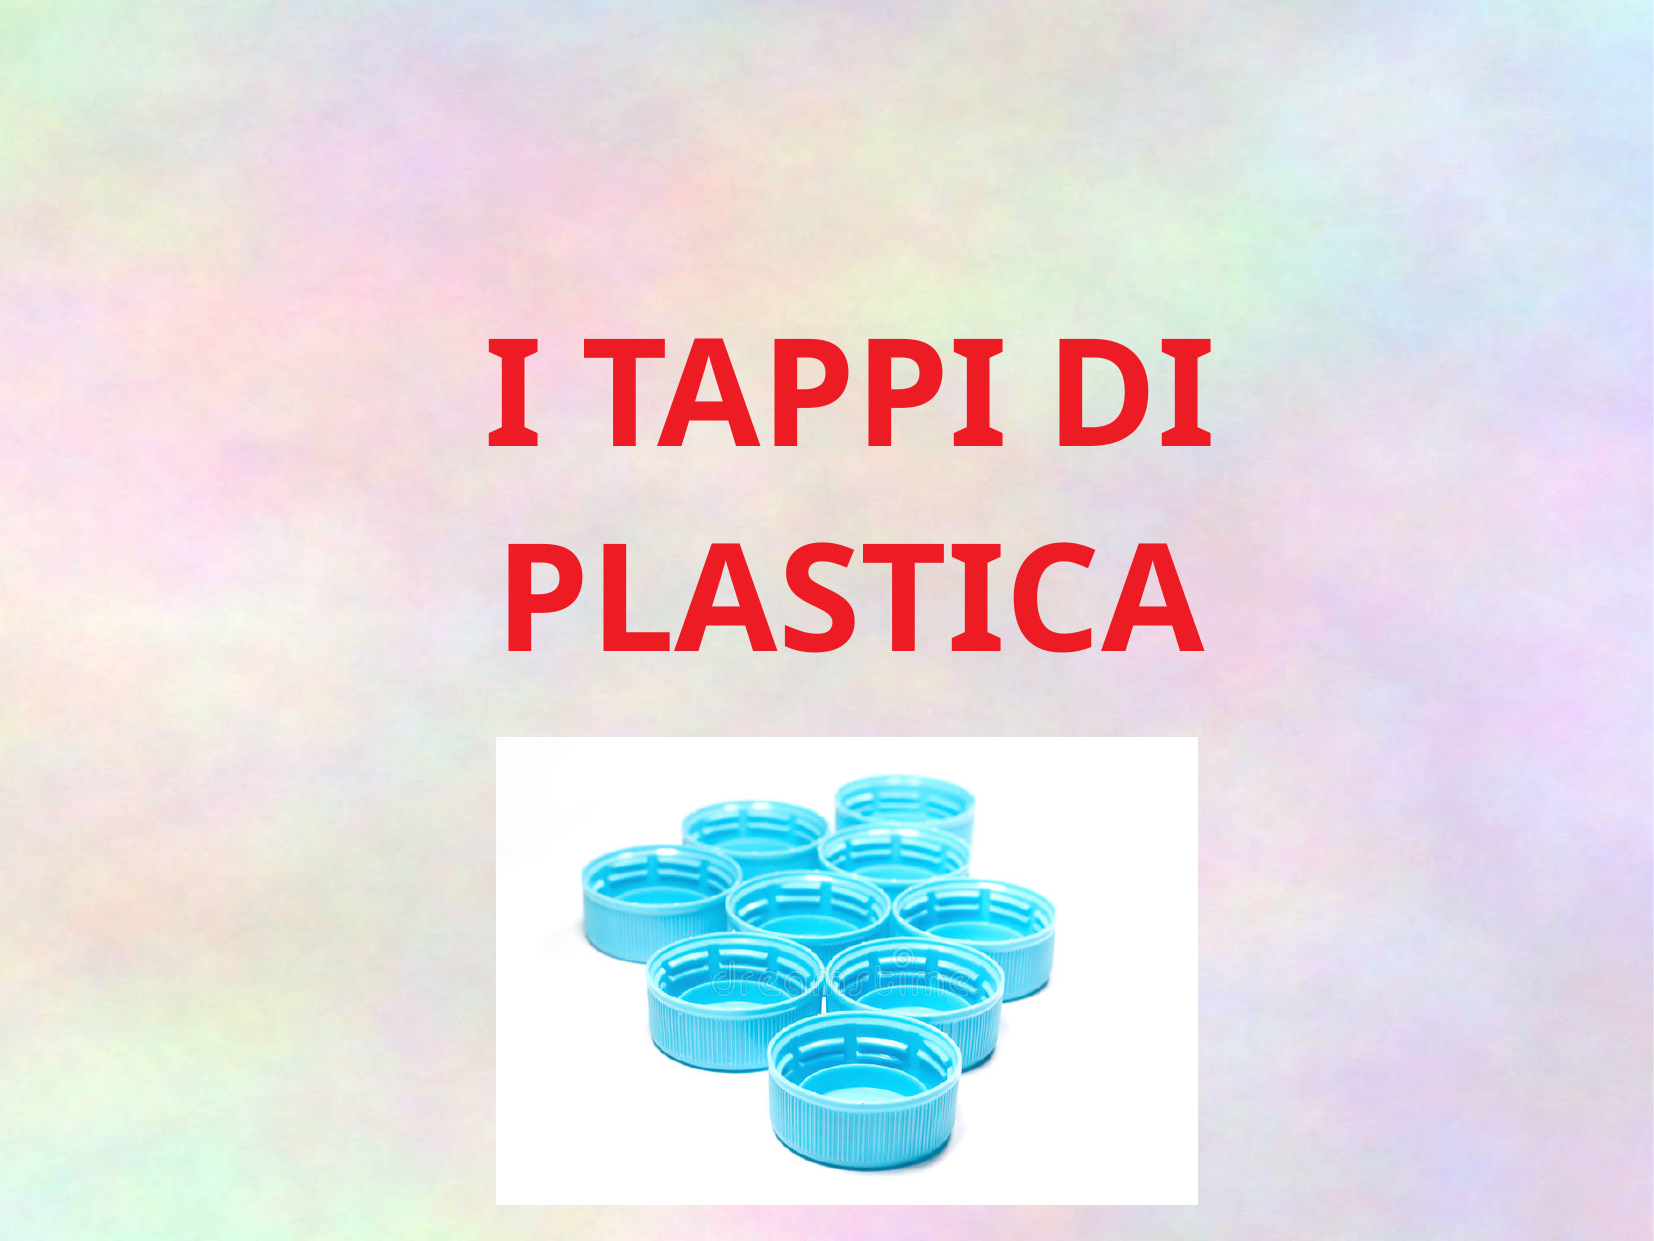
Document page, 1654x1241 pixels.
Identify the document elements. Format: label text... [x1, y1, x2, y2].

title I TAPPI DI PLASTICA [200, 249, 1501, 733]
picture [0, 0, 1654, 1241]
